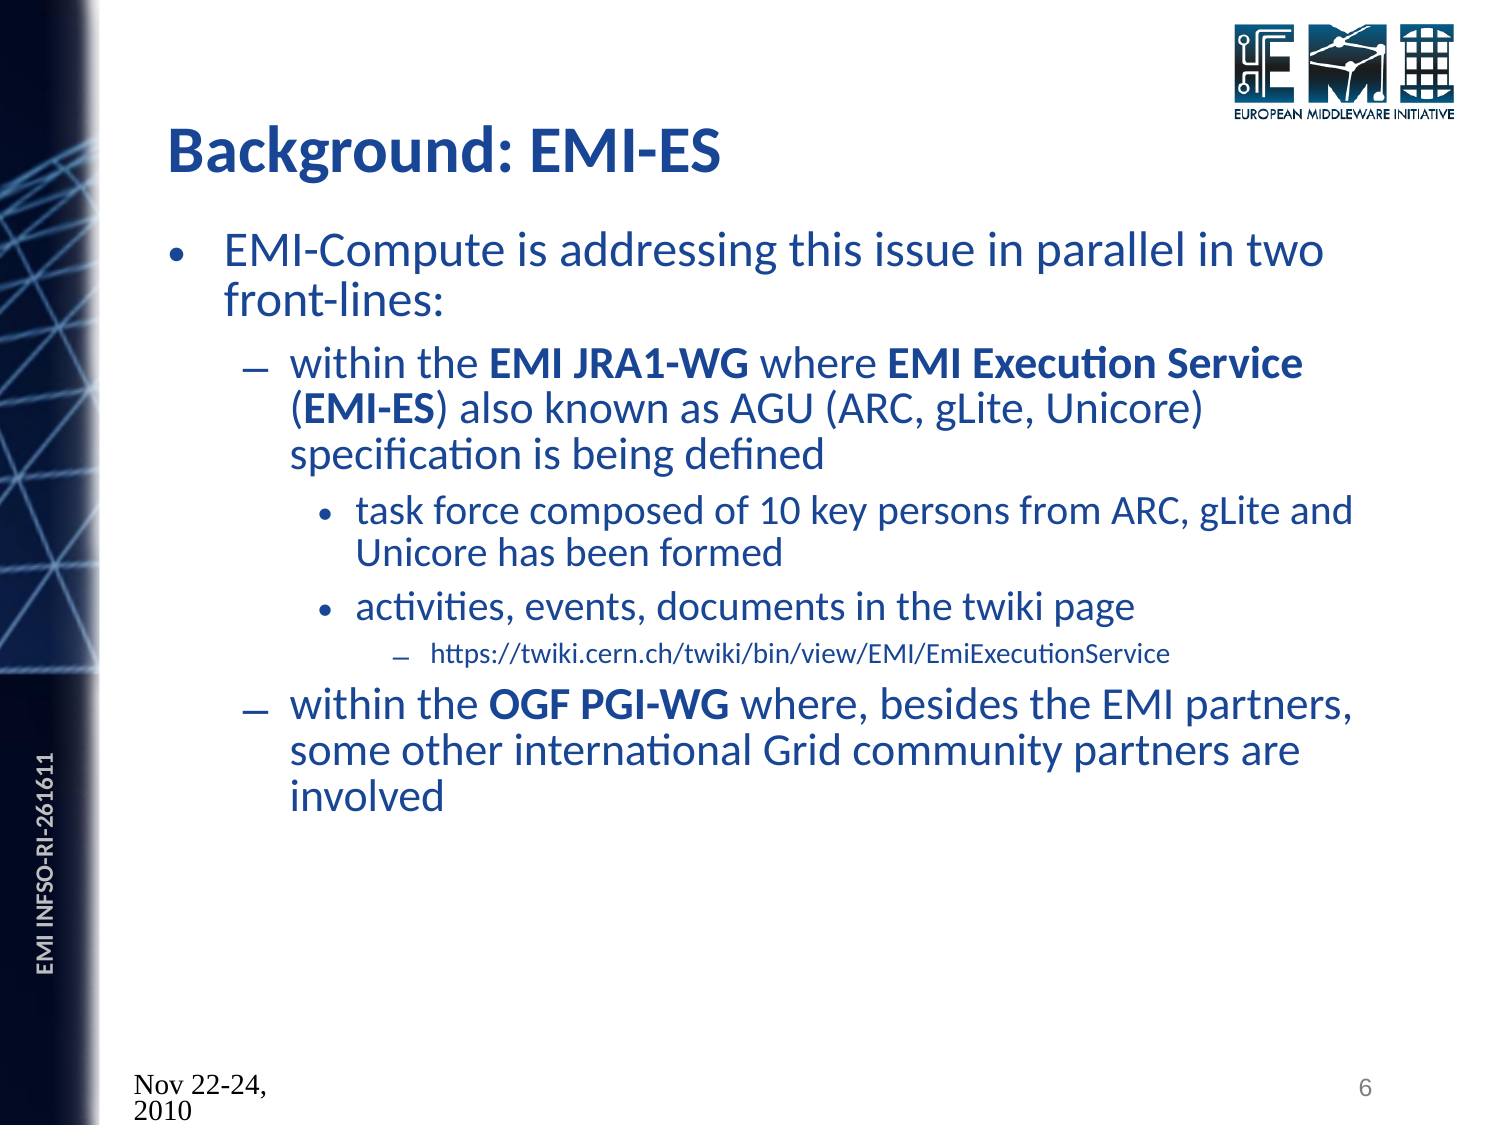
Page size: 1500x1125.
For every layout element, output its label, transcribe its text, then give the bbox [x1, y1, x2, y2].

text_box <number> [1343, 1063, 1426, 1123]
picture [0, 0, 111, 1125]
text_box Background: EMI-ES [153, 115, 1388, 212]
list EMI-Compute is addressing this issue in parallel in two front-lines: within the EMI JRA1-WG where EMI Execution Service (EMI-ES) also known as AGU (ARC, gLite, Unicore) specification is being defined task force composed of 10 key persons from ARC, gLite and Unicore has been formed activities, events, documents in the twiki page https://twiki.cern.ch/twiki/bin/view/EMI/EmiExecutionService within the OGF PGI-WG where, besides the EMI partners, some other international Grid community partners are involved [153, 221, 1426, 1053]
picture [1185, 8, 1500, 140]
